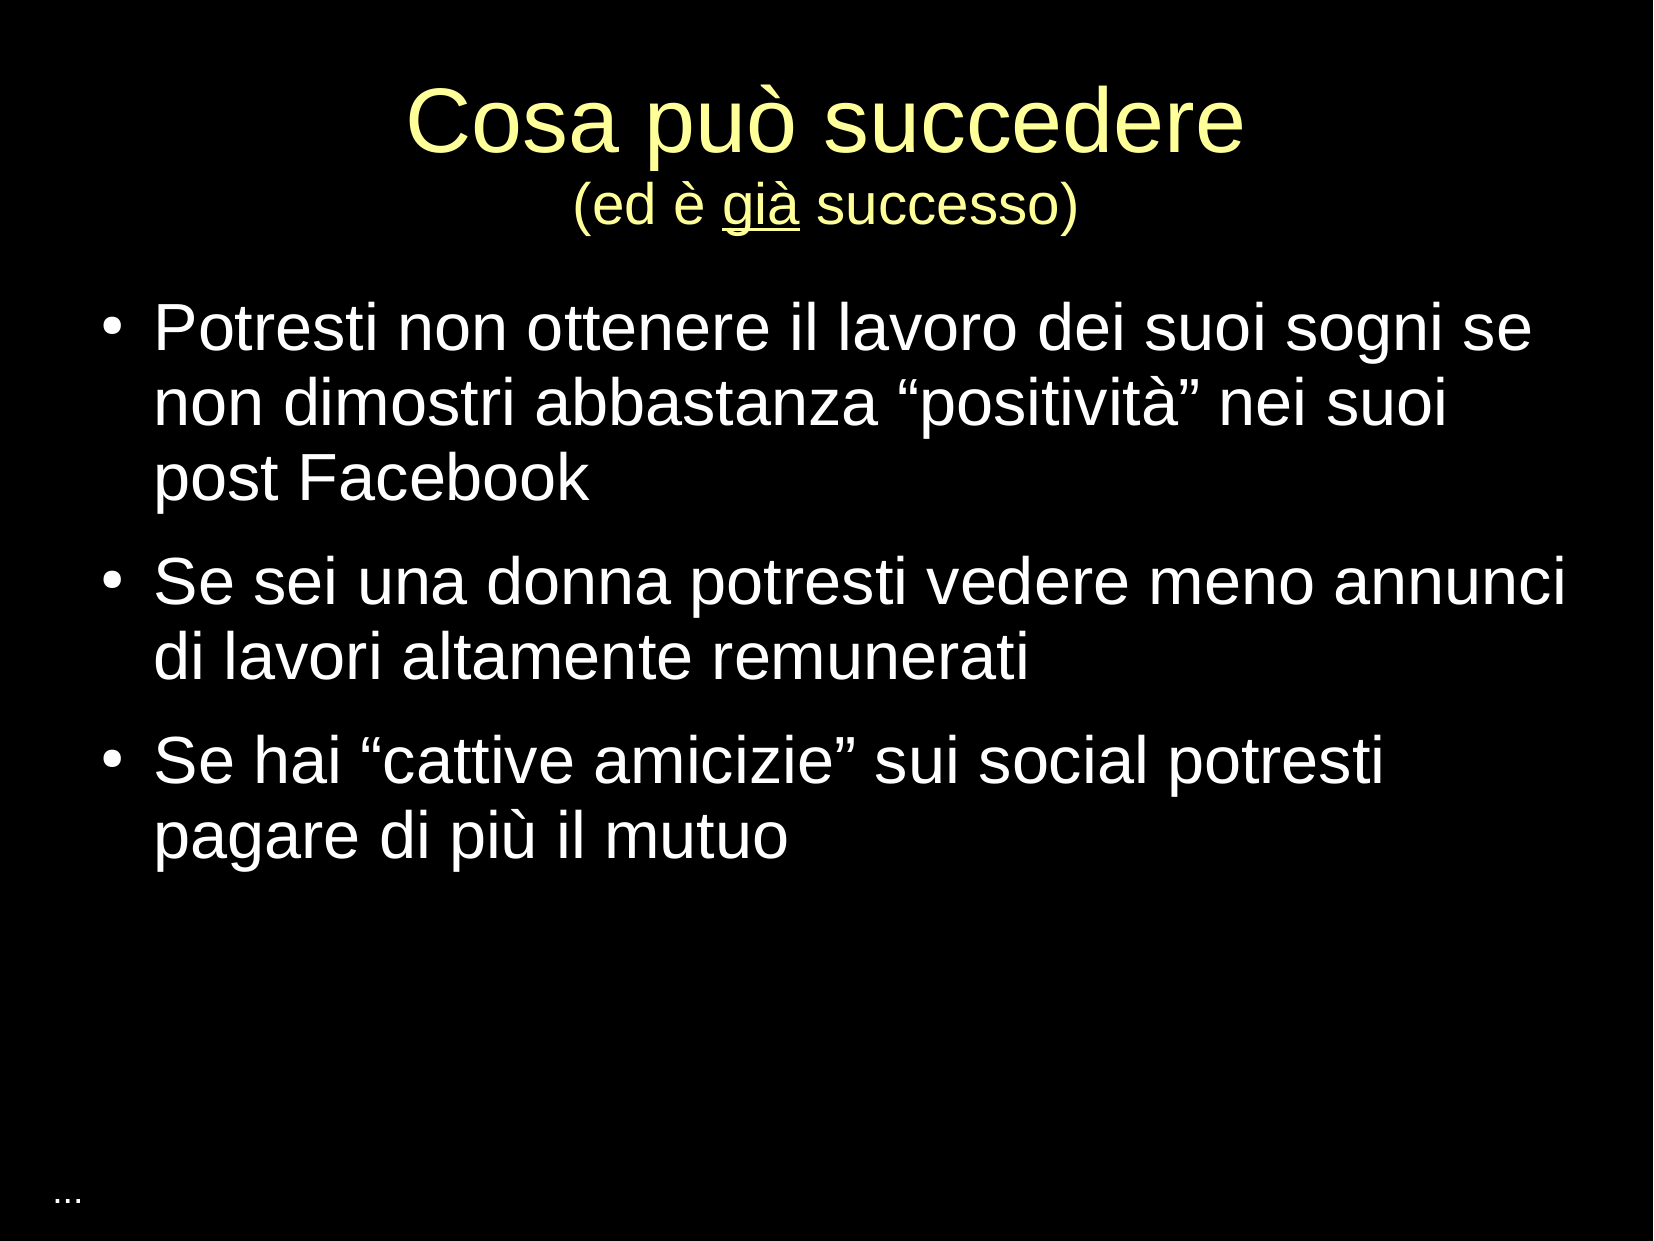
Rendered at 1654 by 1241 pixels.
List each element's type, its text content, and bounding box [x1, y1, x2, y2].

title Cosa può succedere (ed è già successo) [82, 49, 1571, 257]
text_box ... [37, 1162, 188, 1220]
list Potresti non ottenere il lavoro dei suoi sogni se non dimostri abbastanza “positività” nei suoi post Facebook Se sei una donna potresti vedere meno annunci di lavori altamente remunerati Se hai “cattive amicizie” sui social potresti pagare di più il mutuo [82, 290, 1571, 1126]
